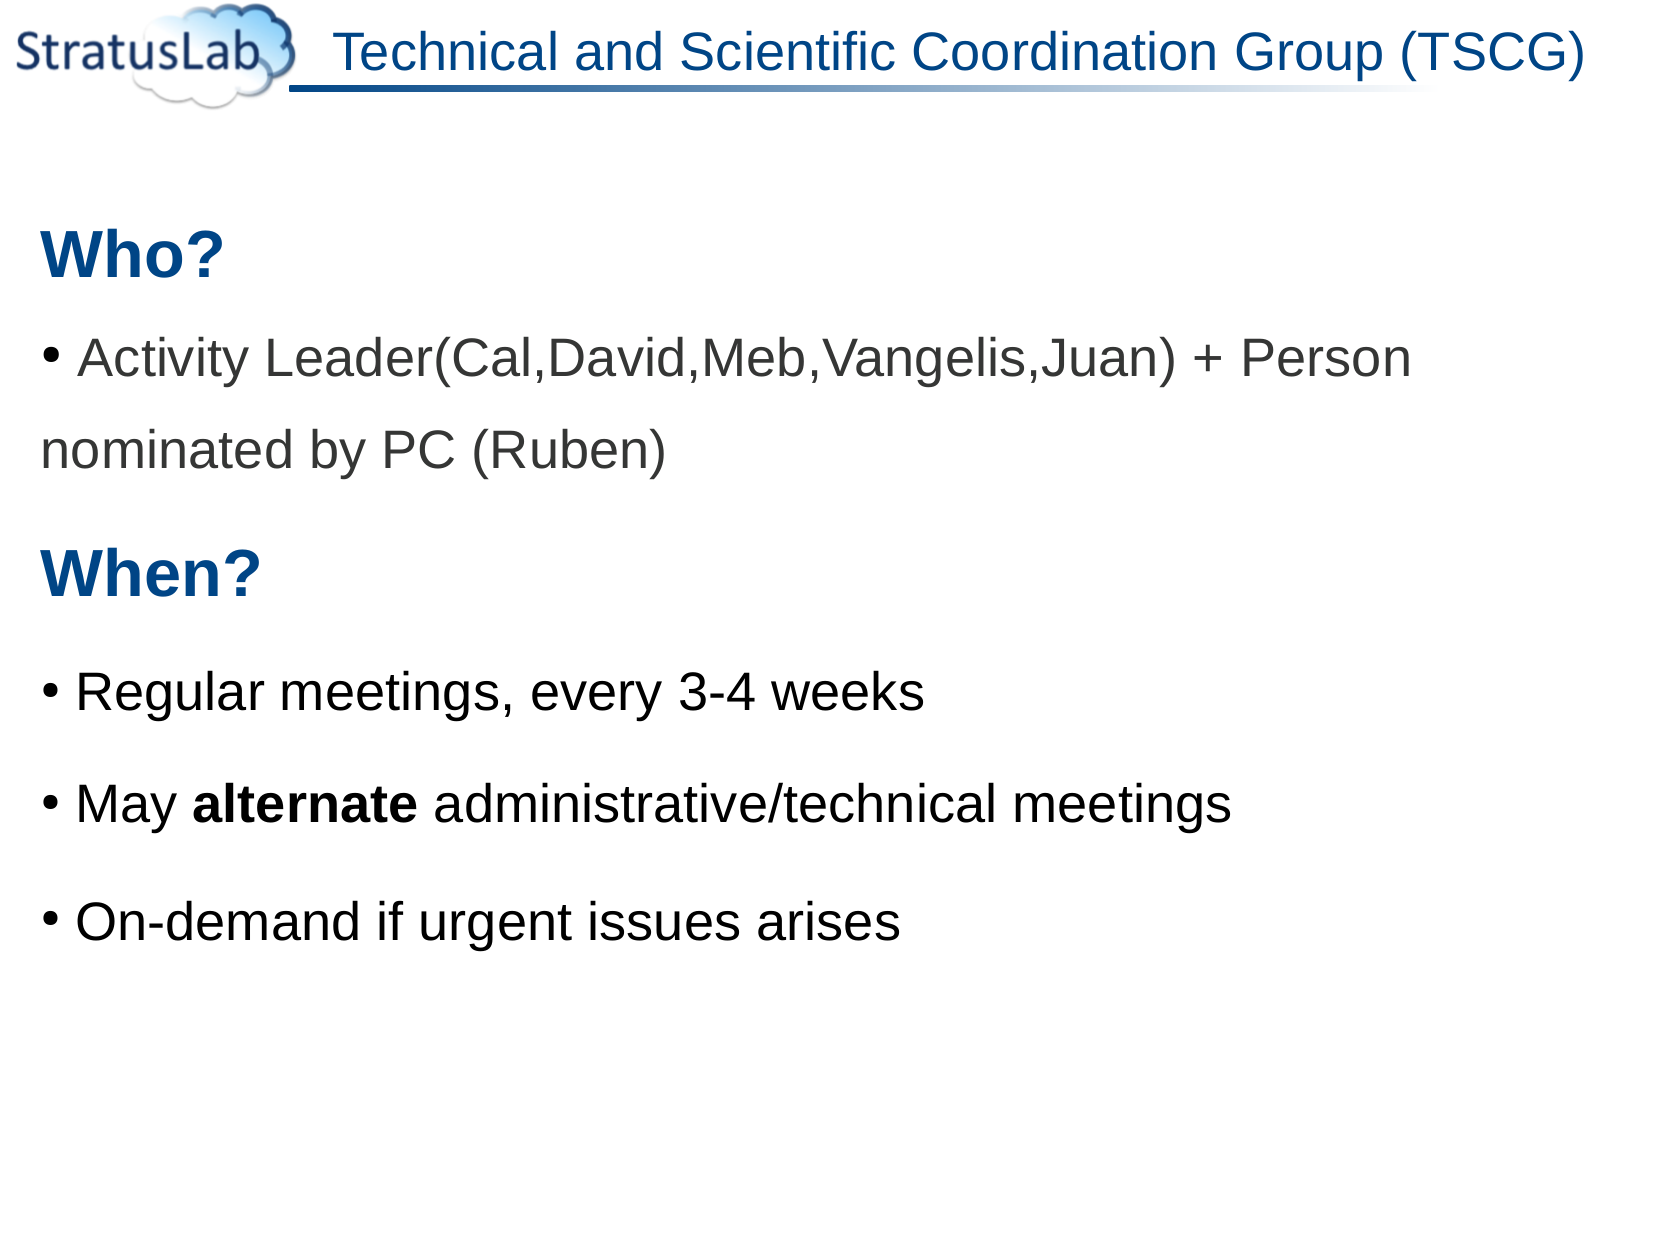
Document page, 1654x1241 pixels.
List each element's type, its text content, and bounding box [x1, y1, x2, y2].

text_box When? Regular meetings, every 3-4 weeks May alternate administrative/technical meetings On-demand if urgent issues arises [26, 528, 1489, 1241]
text_box Technical and Scientific Coordination Group (TSCG) [317, 14, 1604, 85]
text_box Who? Activity Leader(Cal,David,Meb,Vangelis,Juan) + Person nominated by PC (Ruben) [26, 209, 1489, 512]
picture [6, 0, 301, 117]
text_box [289, 85, 1640, 92]
